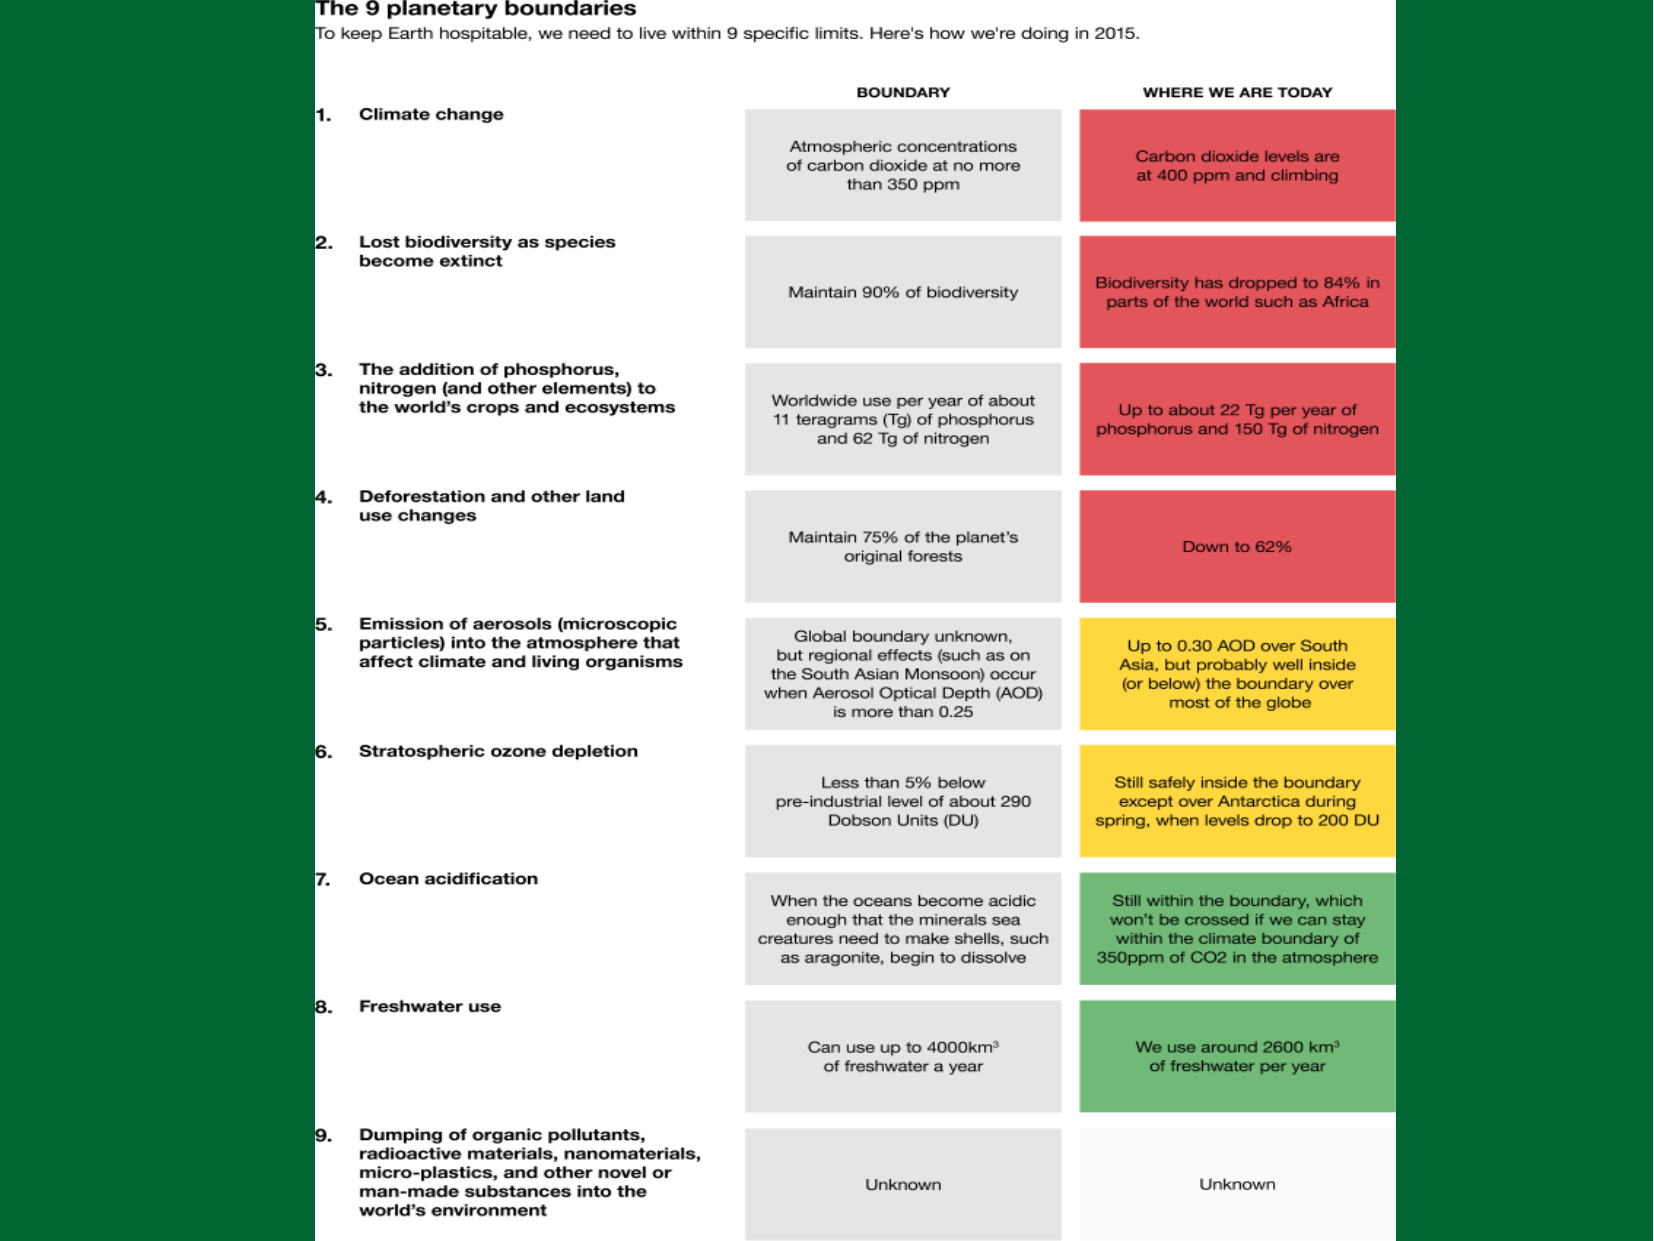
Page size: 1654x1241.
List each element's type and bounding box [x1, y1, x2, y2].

picture [315, 0, 1396, 1241]
